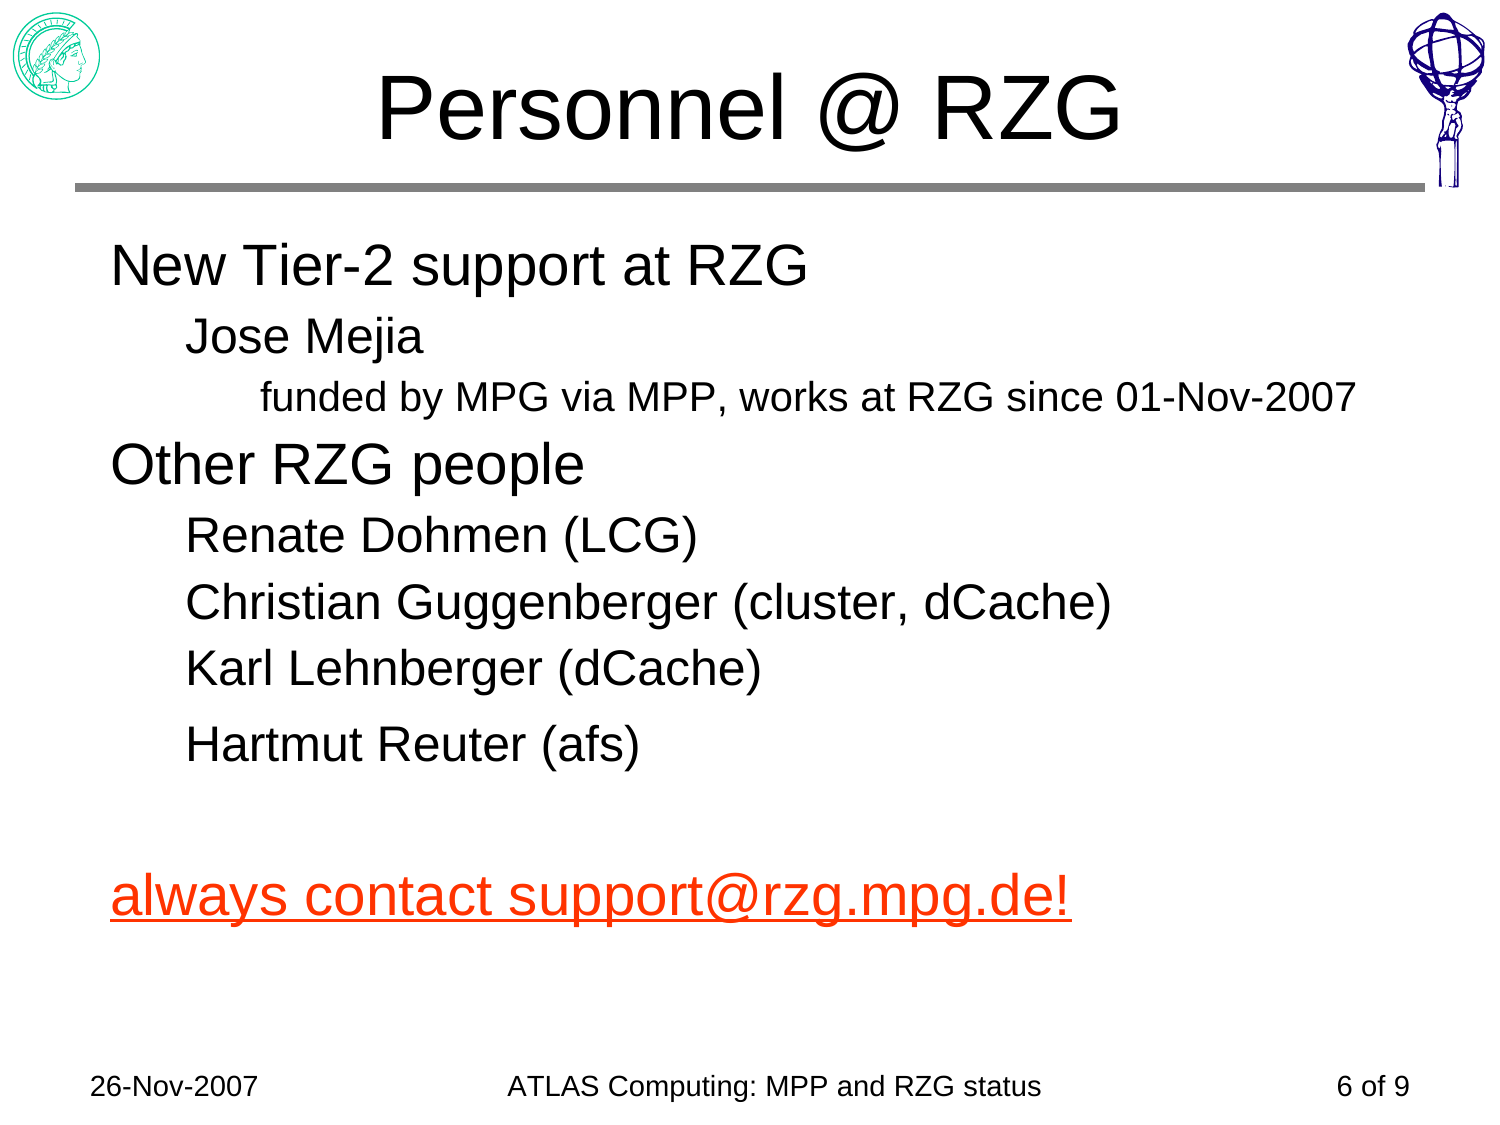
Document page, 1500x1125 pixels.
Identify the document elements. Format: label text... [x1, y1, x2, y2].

title Personnel @ RZG [110, 34, 1392, 188]
list New Tier-2 support at RZG Jose Mejia funded by MPG via MPP, works at RZG since 01-Nov-2007 Other RZG people Renate Dohmen (LCG) Christian Guggenberger (cluster, dCache) Karl Lehnberger (dCache) Hartmut Reuter (afs)‏ always contact support@rzg.mpg.de! [110, 237, 1425, 1026]
